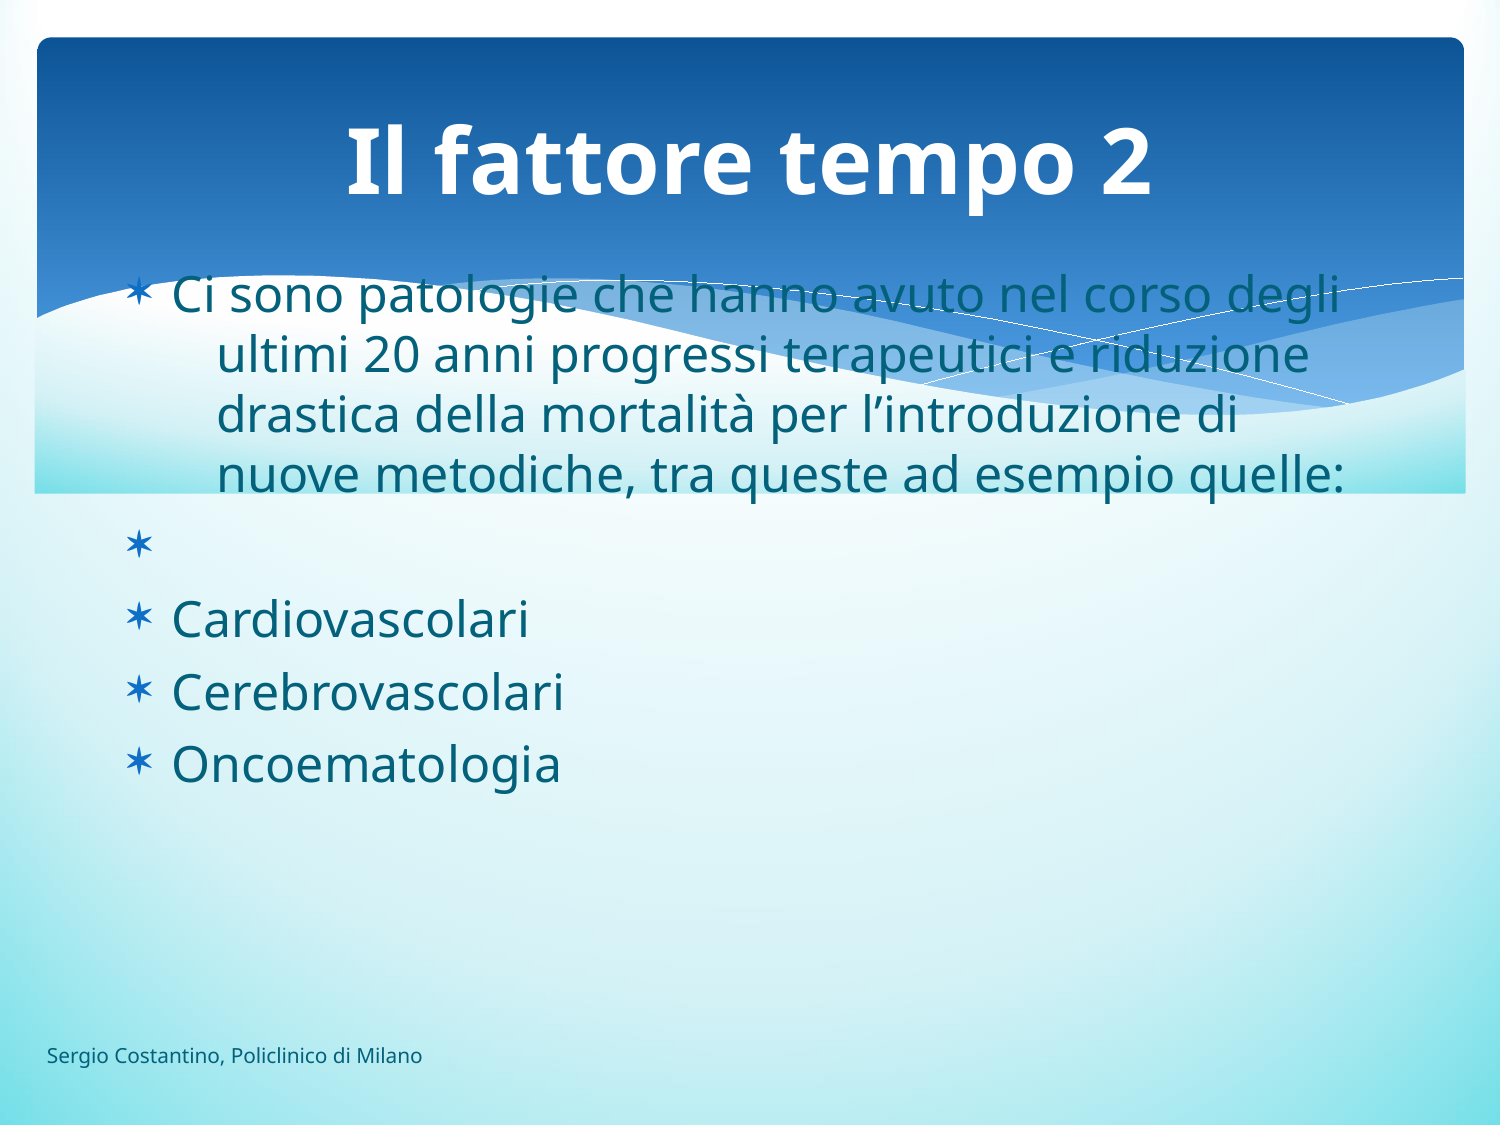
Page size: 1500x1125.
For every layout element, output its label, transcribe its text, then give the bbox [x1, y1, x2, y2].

list Ci sono patologie che hanno avuto nel corso degli ultimi 20 anni progressi terapeutici e riduzione drastica della mortalità per l’introduzione di nuove metodiche, tra queste ad esempio quelle: Cardiovascolari Cerebrovascolari Oncoematologia [112, 261, 1412, 1005]
title Il fattore tempo 2 [75, 55, 1426, 261]
text_box Sergio Costantino, Policlinico di Milano [31, 1025, 653, 1086]
